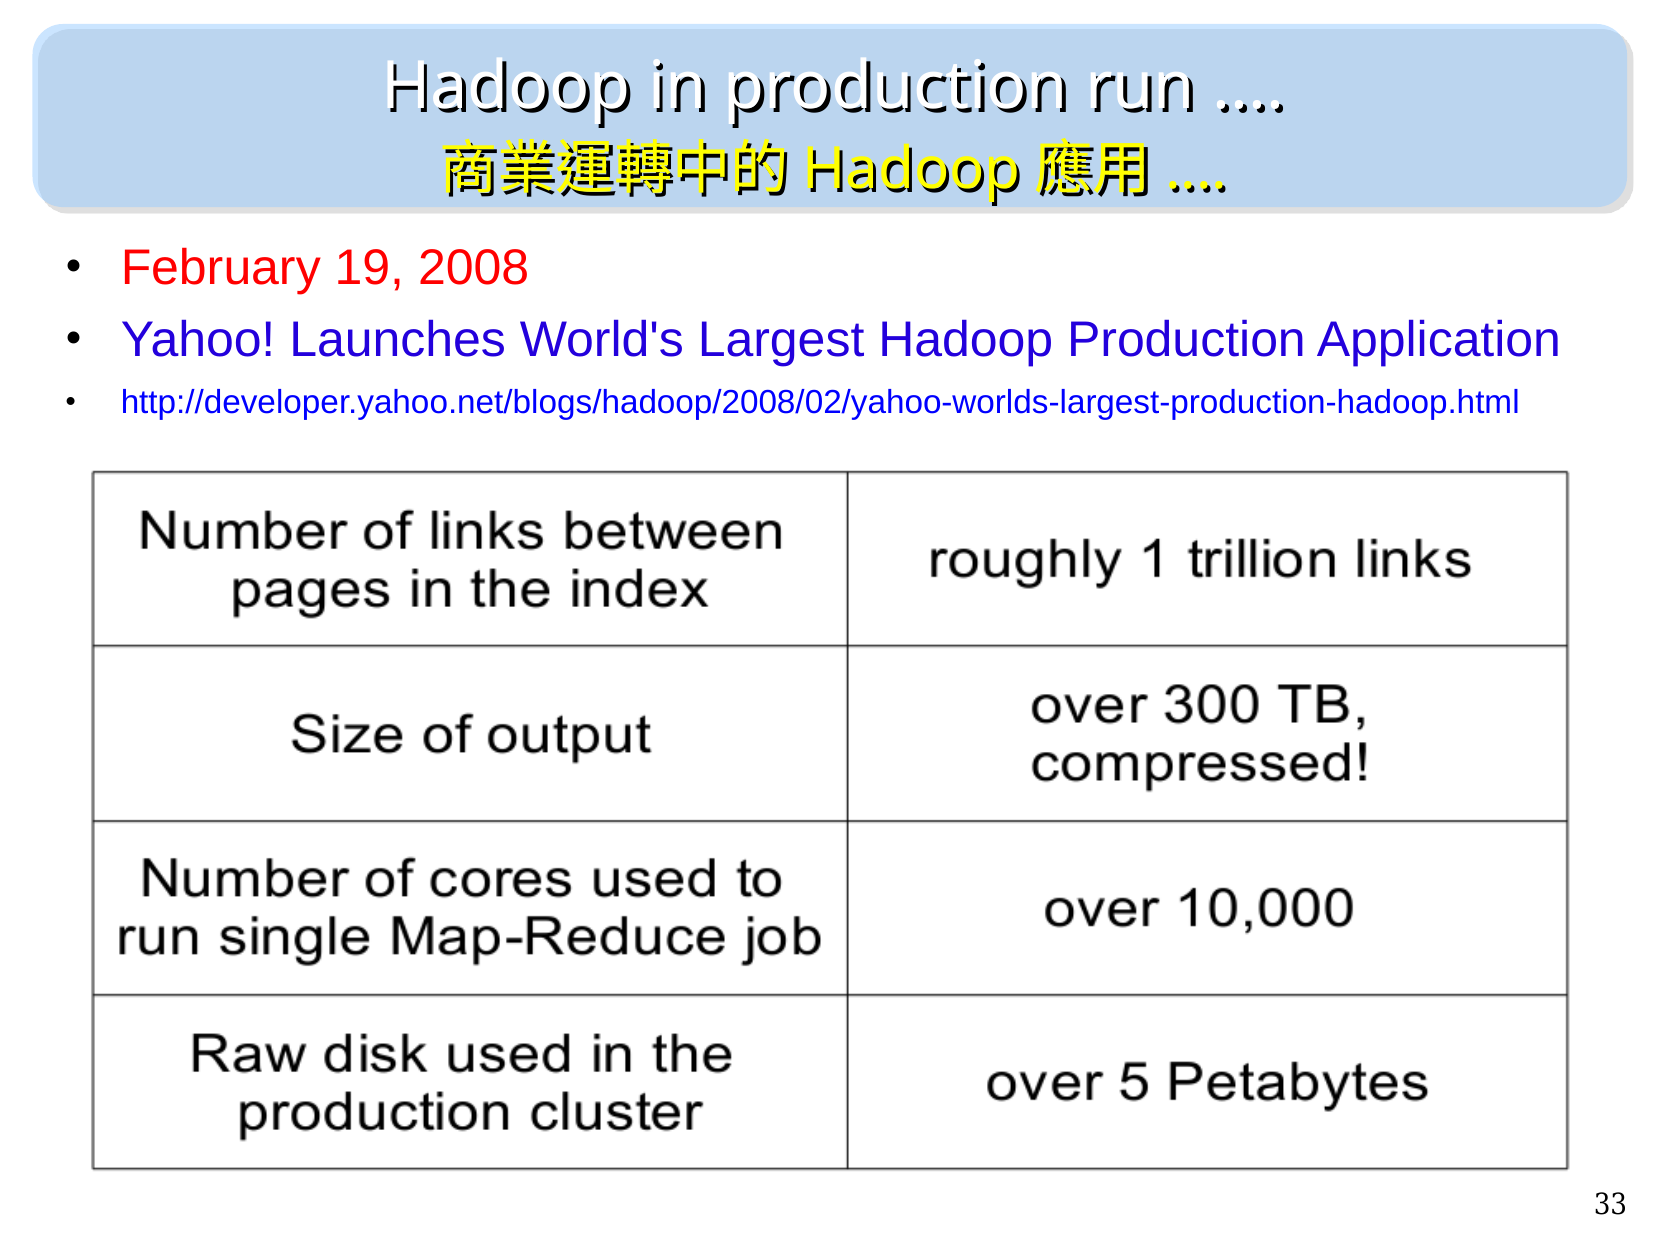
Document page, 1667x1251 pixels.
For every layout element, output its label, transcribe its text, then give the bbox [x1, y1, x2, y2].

title Hadoop in production run .... 商業運轉中的Hadoop應用.... [124, 28, 1542, 205]
text_box [32, 23, 1628, 208]
picture [85, 463, 1573, 1173]
list February 19, 2008 Yahoo! Launches World's Largest Hadoop Production Application http://developer.yahoo.net/blogs/hadoop/2008/02/yahoo-worlds-largest-production-hadoop.html [64, 236, 1612, 447]
